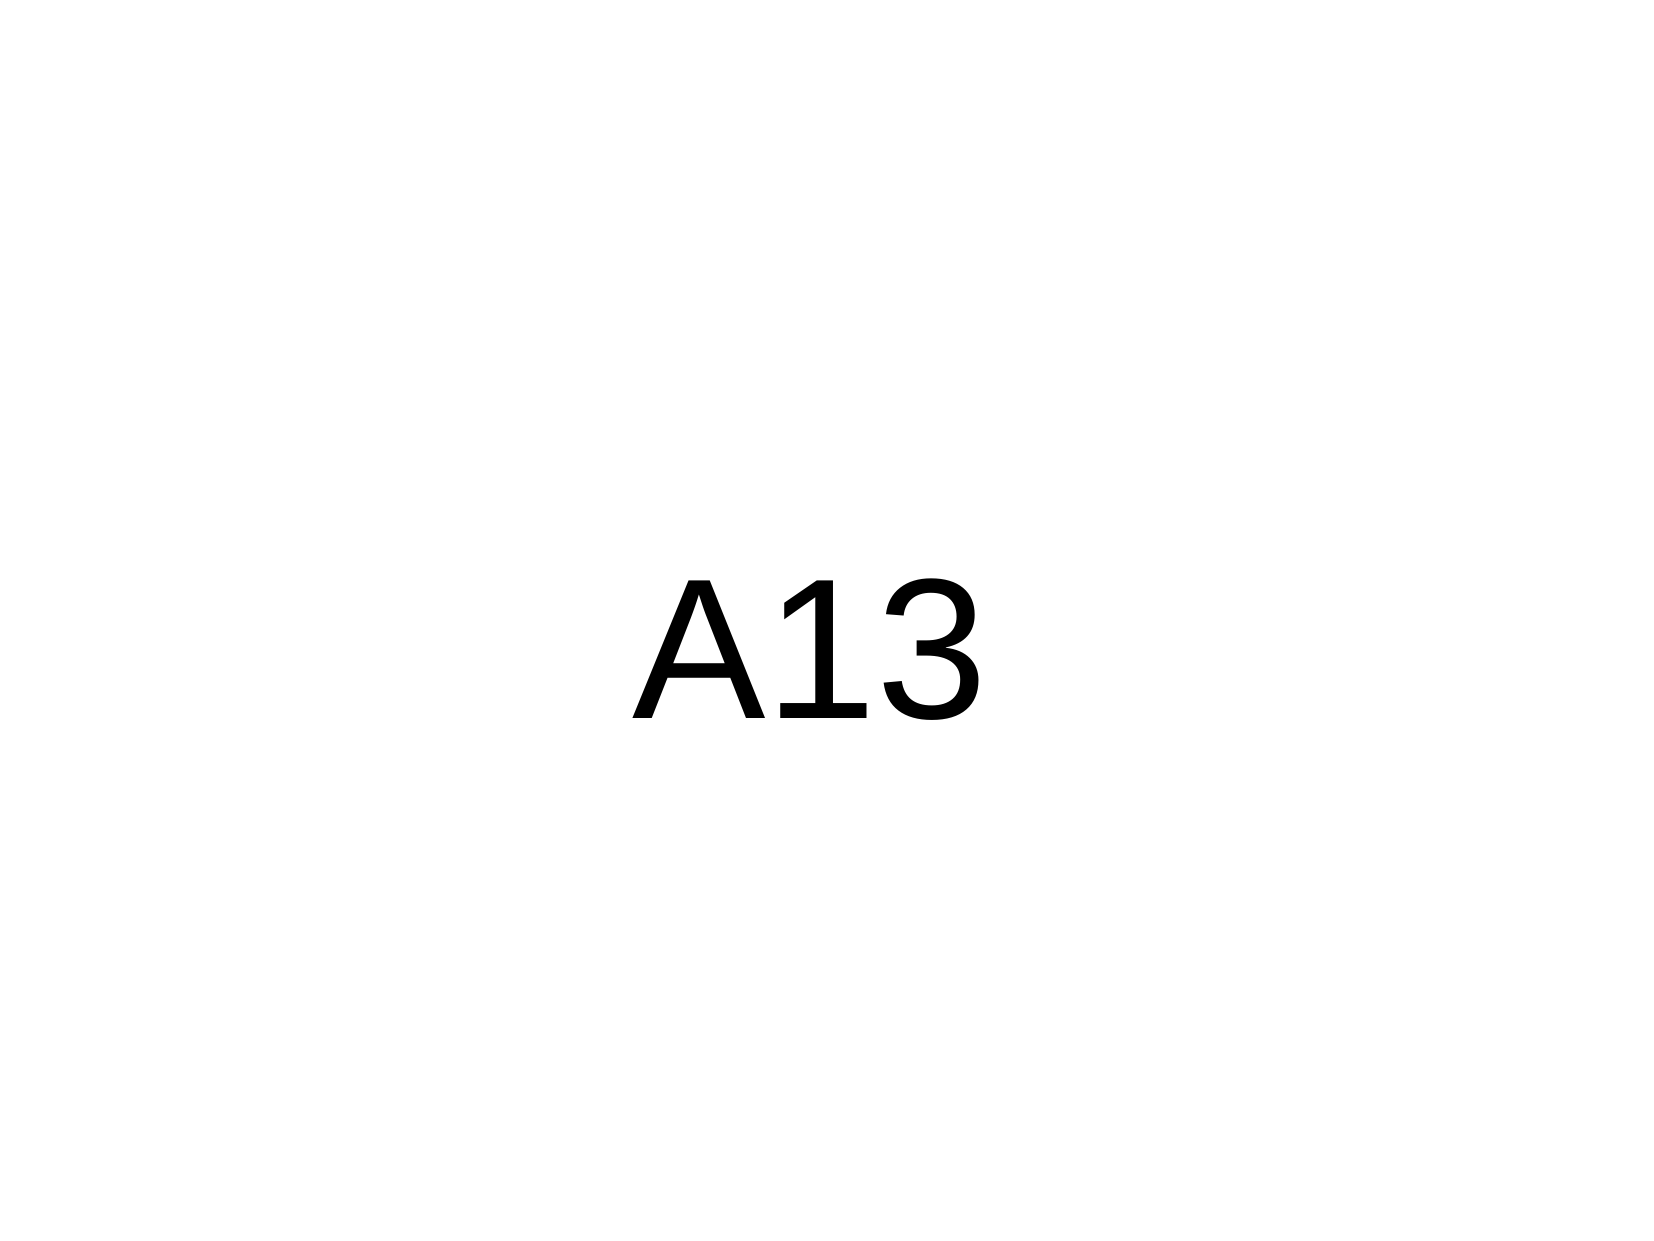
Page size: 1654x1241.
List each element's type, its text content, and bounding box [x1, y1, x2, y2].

subtitle A13 [82, 290, 1538, 1010]
